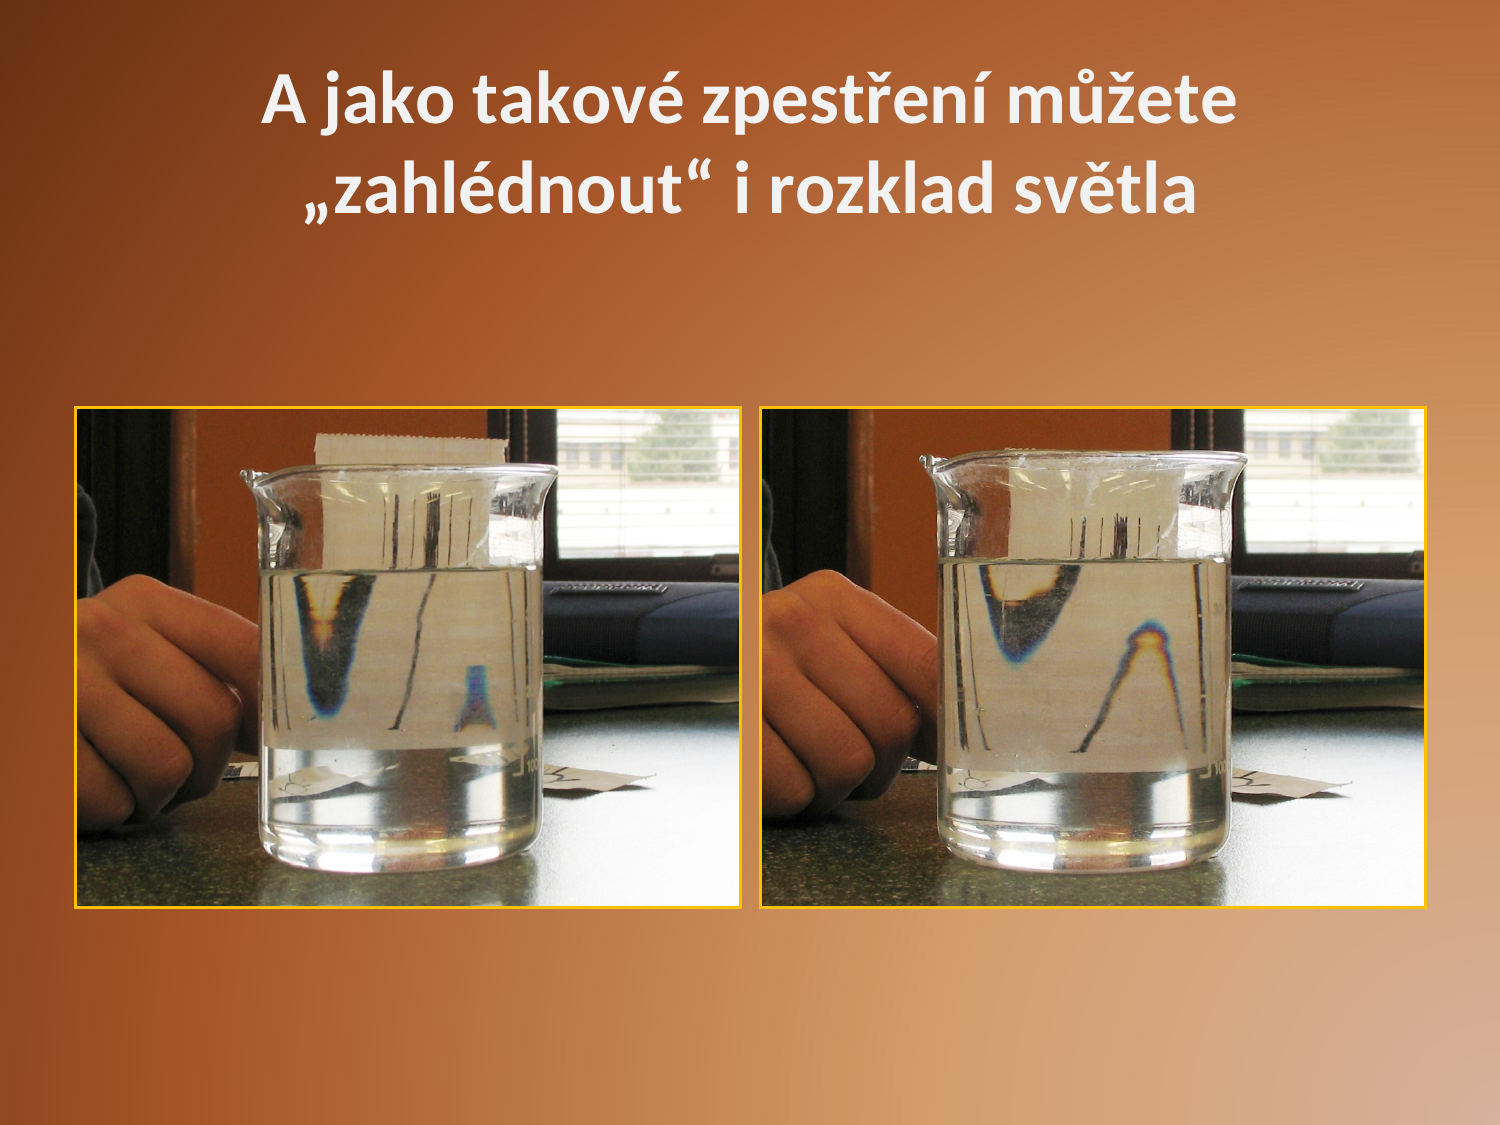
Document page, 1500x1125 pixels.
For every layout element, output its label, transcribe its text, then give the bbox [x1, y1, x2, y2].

title A jako takové zpestření můžete „zahlédnout“ i rozklad světla [75, 41, 1426, 237]
text_box [76, 408, 740, 907]
text_box [761, 408, 1425, 907]
picture [0, 0, 1500, 1125]
